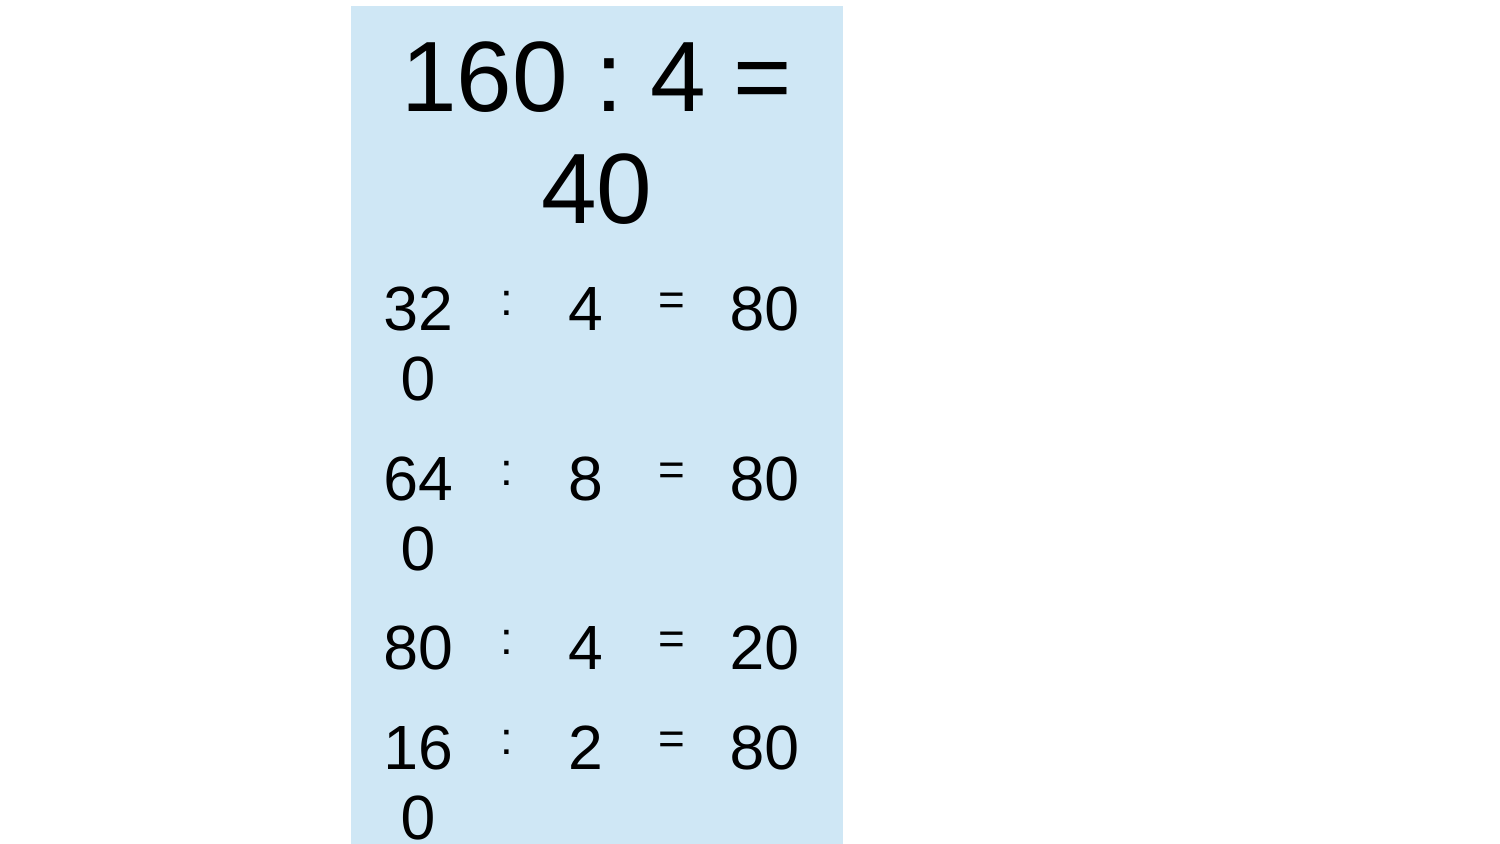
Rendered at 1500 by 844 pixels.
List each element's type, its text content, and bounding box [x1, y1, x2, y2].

table_cell 320 [351, 259, 485, 429]
table_cell 80 [686, 429, 843, 598]
table_cell 640 [351, 429, 485, 598]
table_cell : [485, 259, 528, 429]
table_cell = [643, 259, 686, 429]
table_cell = [643, 429, 686, 598]
table_cell 2 [528, 698, 643, 844]
table_cell : [485, 598, 528, 698]
table_cell = [643, 698, 686, 844]
table_cell 160 [351, 698, 485, 844]
table_cell : [485, 429, 528, 598]
table_cell = [643, 598, 686, 698]
table_cell 80 [686, 698, 843, 844]
table_cell 20 [686, 598, 843, 698]
table_header 160 : 4 = 40 [351, 6, 843, 259]
table_cell : [485, 698, 528, 844]
table_cell 8 [528, 429, 643, 598]
table_cell 80 [351, 598, 485, 698]
table_cell 4 [528, 259, 643, 429]
table_cell 4 [528, 598, 643, 698]
table_cell 80 [686, 259, 843, 429]
